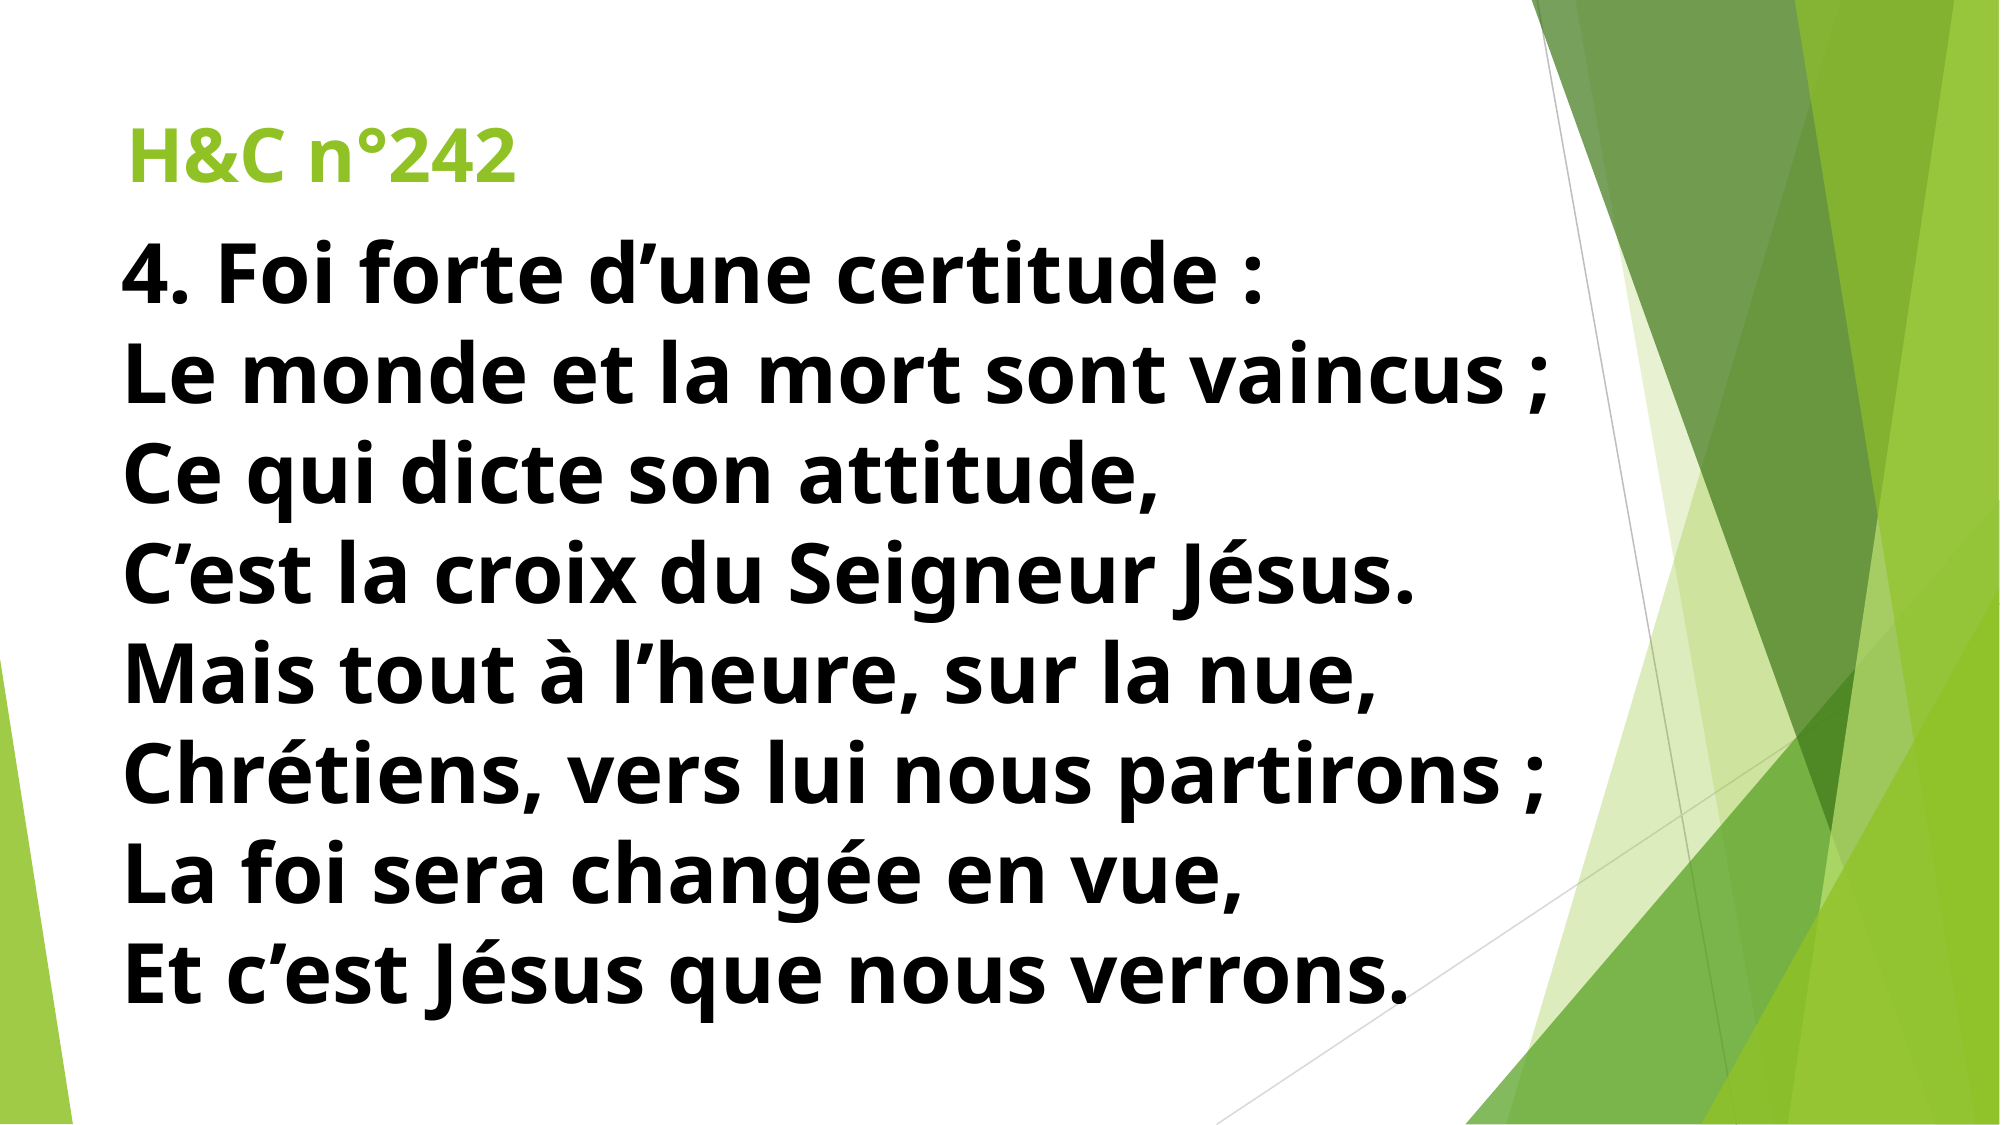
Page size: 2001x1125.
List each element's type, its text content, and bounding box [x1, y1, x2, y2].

text_box 4. Foi forte d’une certitude : Le monde et la mort sont vaincus ; Ce qui dicte son attitude, C’est la croix du Seigneur Jésus. Mais tout à l’heure, sur la nue, Chrétiens, vers lui nous partirons ; La foi sera changée en vue, Et c’est Jésus que nous verrons. [106, 212, 1961, 1074]
text_box H&C n°242 [111, 99, 1522, 212]
